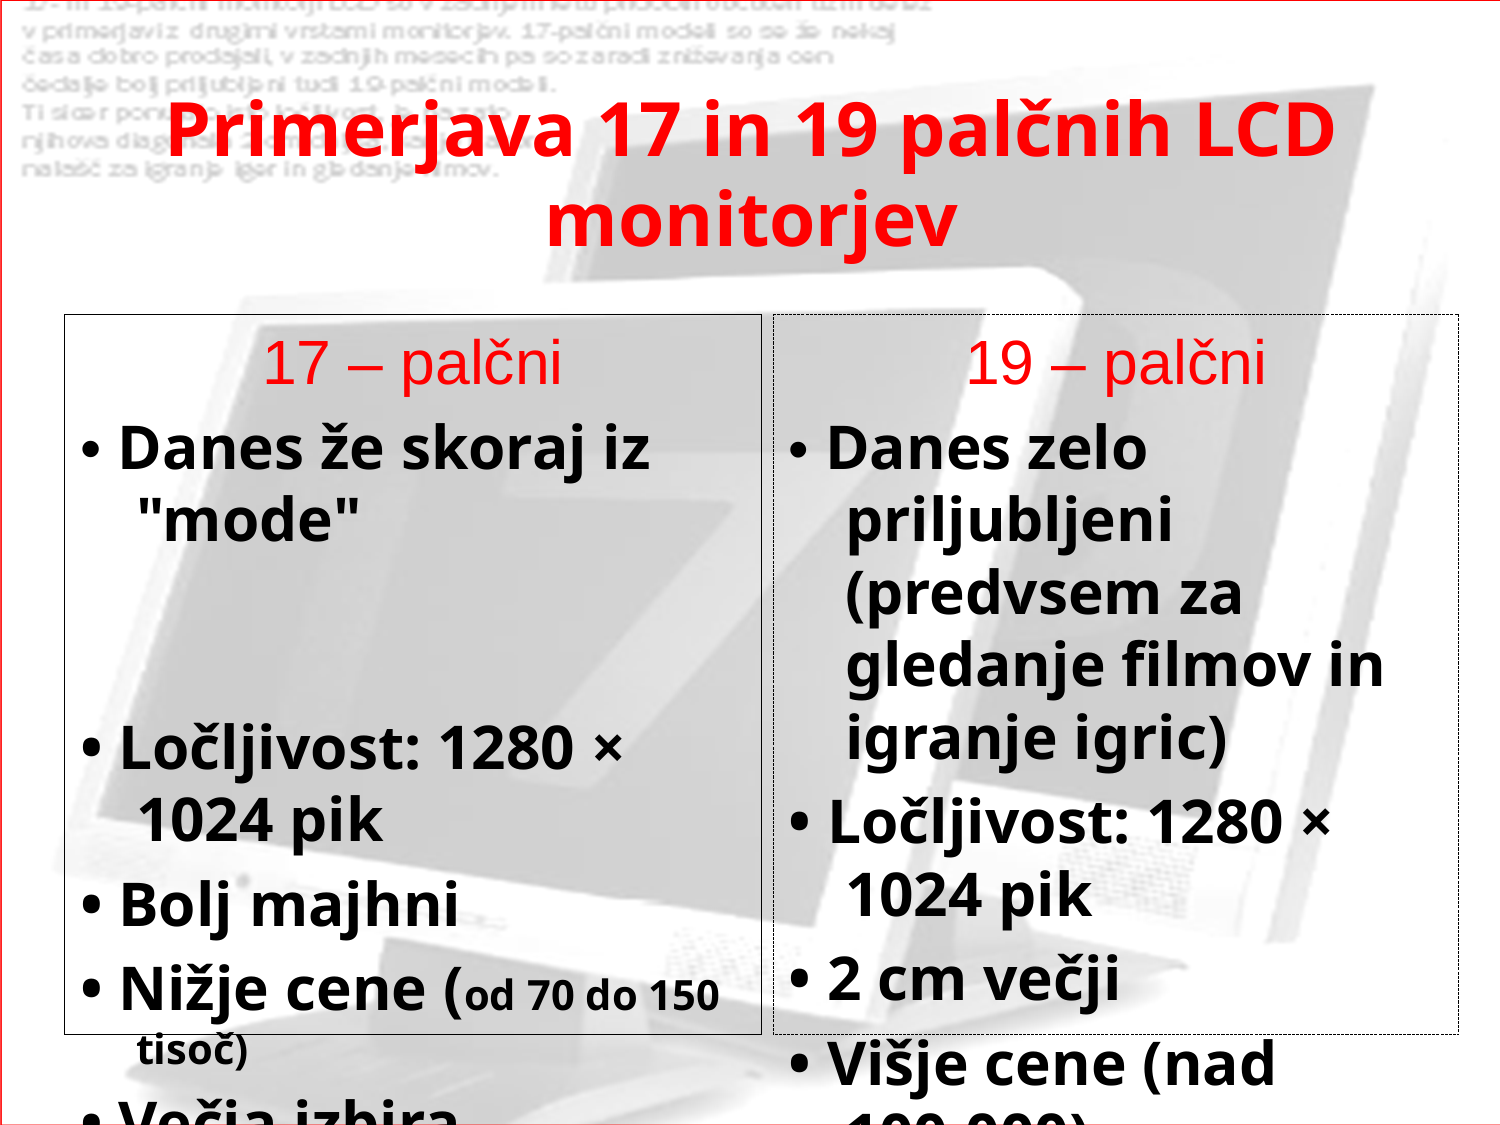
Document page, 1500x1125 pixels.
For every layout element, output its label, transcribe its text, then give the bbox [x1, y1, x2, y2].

title Primerjava 17 in 19 palčnih LCD monitorjev [76, 78, 1427, 266]
picture [1012, 1121, 1022, 1125]
list 17 – palčni • Danes že skoraj iz "mode" • Ločljivost: 1280 × 1024 pik • Bolj majhni • Nižje cene (od 70 do 150 tisoč) • Večja izbira [64, 314, 762, 1035]
picture [977, 1121, 987, 1125]
picture [355, 1119, 367, 1125]
picture [0, 0, 1500, 1125]
list 19 – palčni • Danes zelo priljubljeni (predvsem za gledanje filmov in igranje igric) • Ločljivost: 1280 × 1024 pik • 2 cm večji • Višje cene (nad 100.000) • Manjša izbira [773, 314, 1459, 1035]
picture [1046, 1121, 1056, 1125]
picture [168, 1118, 181, 1125]
picture [925, 1121, 935, 1125]
picture [891, 1121, 901, 1125]
